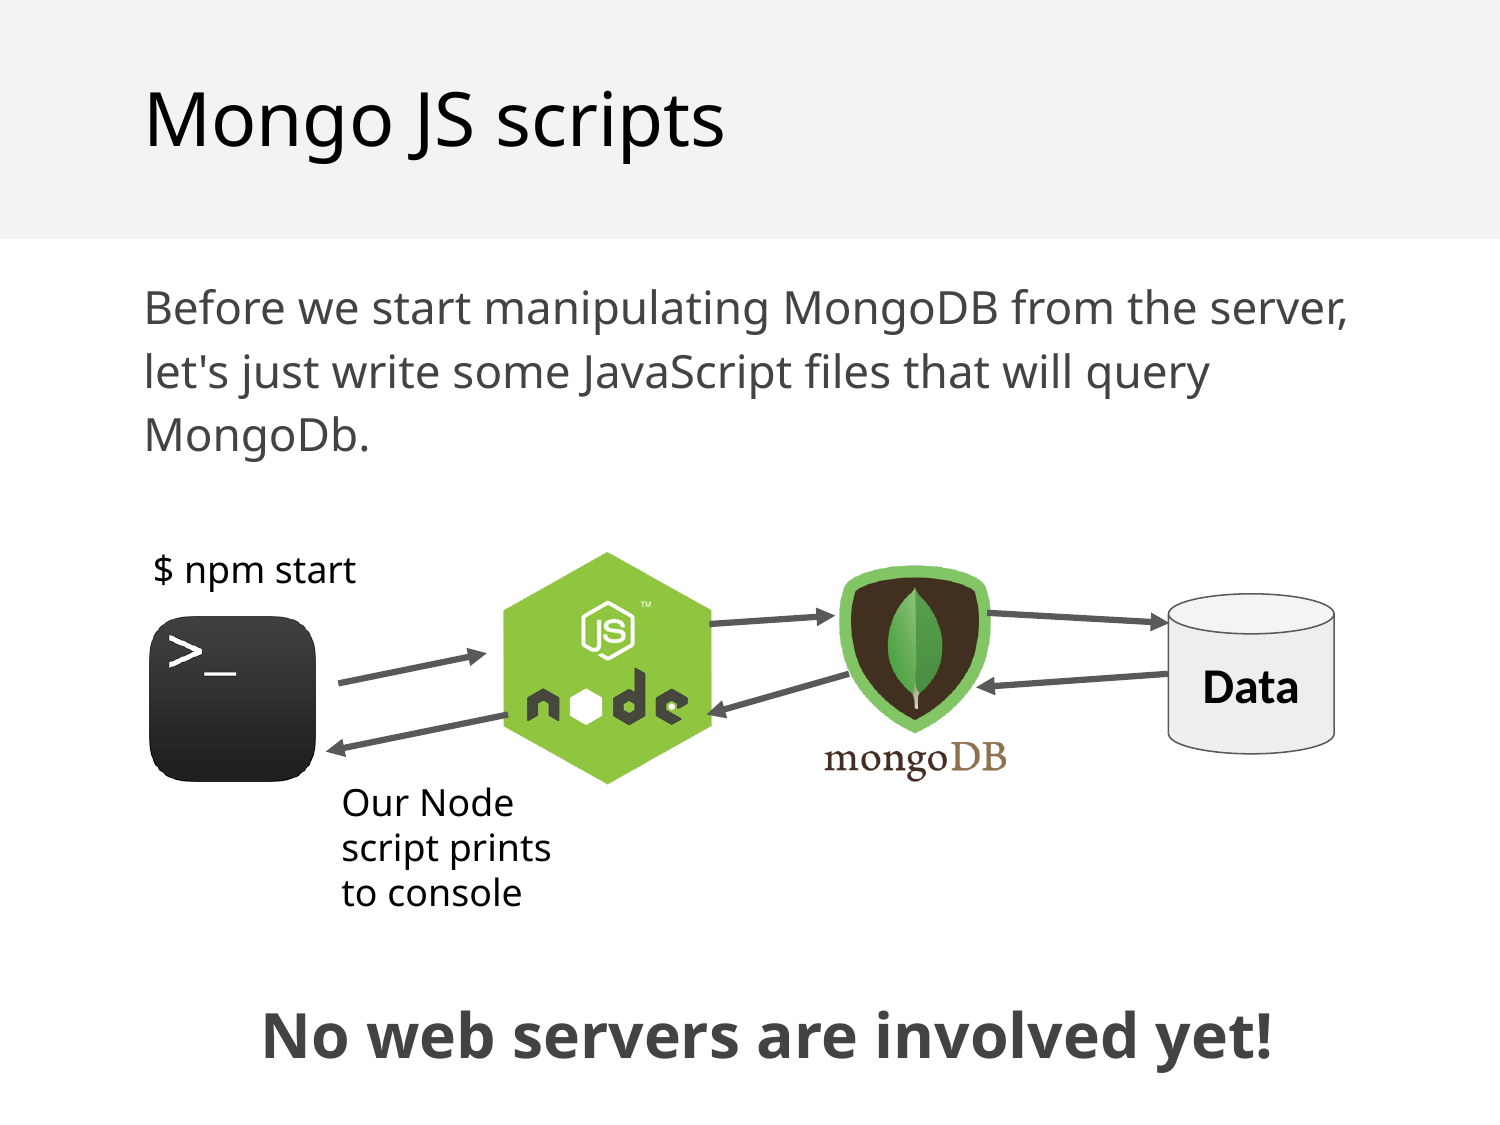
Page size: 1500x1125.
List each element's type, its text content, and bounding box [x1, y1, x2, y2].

picture [487, 549, 726, 788]
title Mongo JS scripts [128, 56, 1372, 183]
text_box Our Node script prints to console [326, 764, 606, 905]
text_box Data [1168, 615, 1335, 754]
text_box $ npm start [137, 530, 440, 672]
picture [137, 672, 327, 793]
picture [796, 534, 1034, 814]
list No web servers are involved yet! [145, 936, 1390, 1119]
list Before we start manipulating MongoDB from the server, let's just write some JavaScript files that will query MongoDb. [128, 255, 1372, 438]
